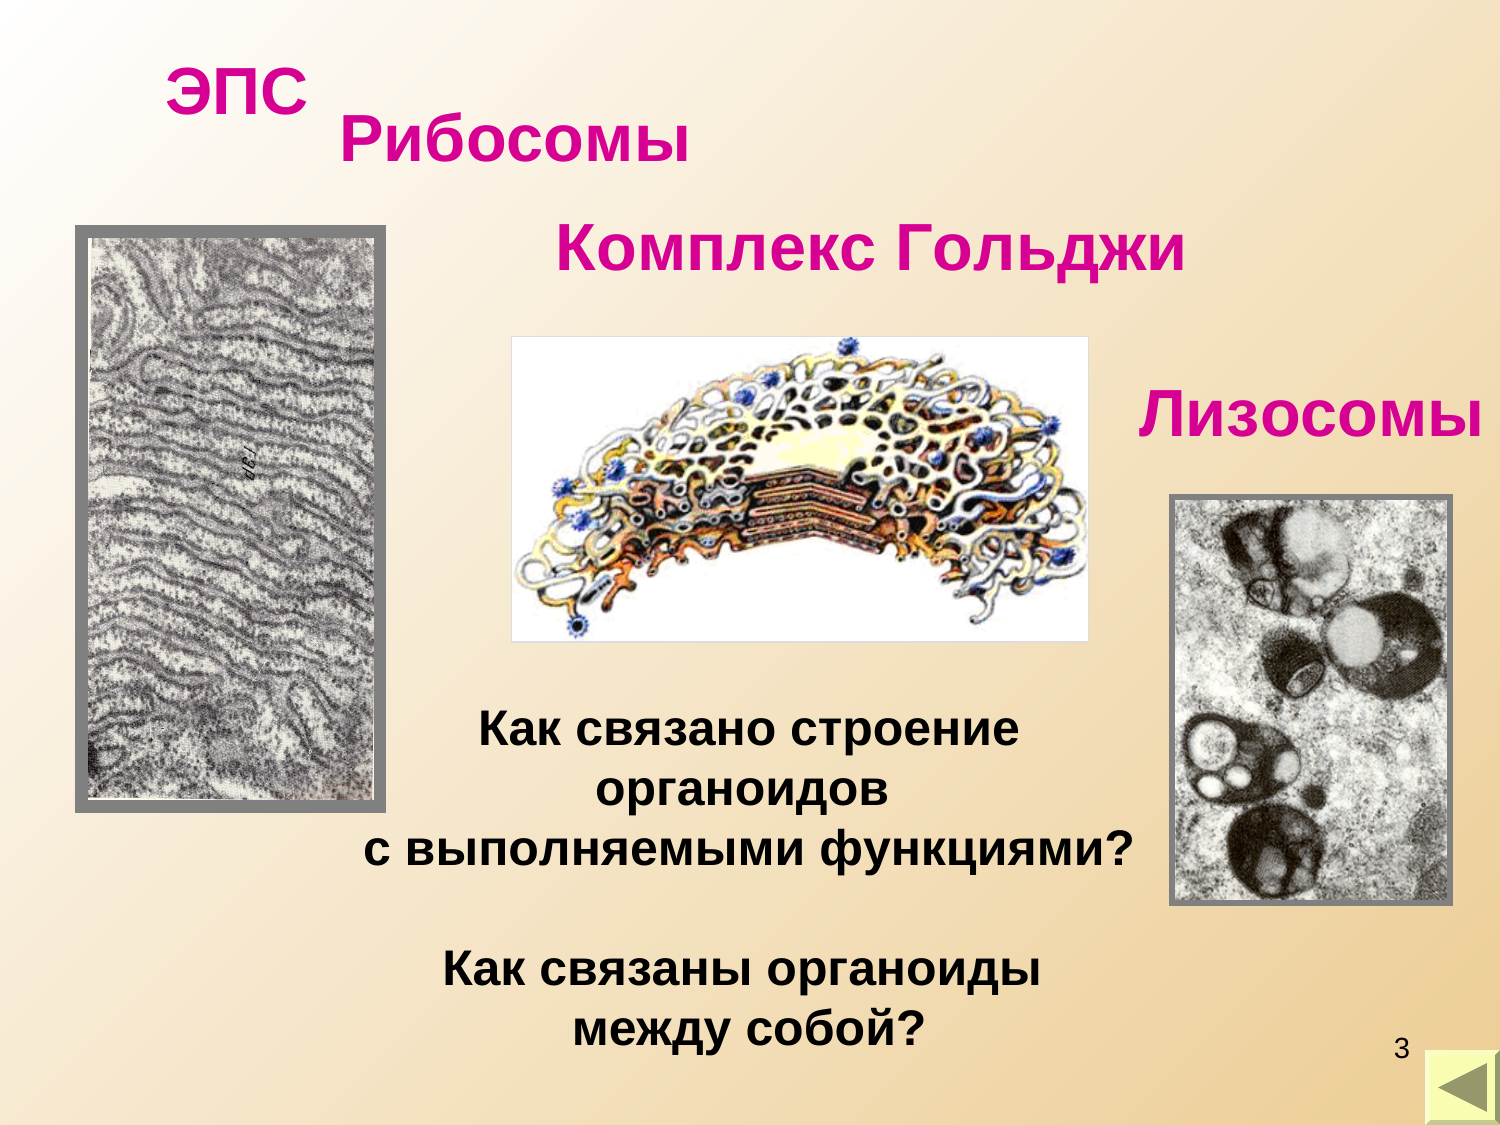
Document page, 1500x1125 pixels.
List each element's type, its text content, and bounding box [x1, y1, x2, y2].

picture [1175, 500, 1447, 901]
picture [87, 237, 374, 801]
picture [512, 337, 1088, 642]
text_box Лизосомы [1124, 362, 1500, 458]
text_box Как связано строение органоидов с выполняемыми функциями? Как связаны органоиды между собой? [312, 687, 1186, 1063]
text_box Комплекс Гольджи [499, 187, 1263, 300]
text_box [1427, 1050, 1500, 1125]
text_box ЭПС [74, 50, 400, 126]
text_box Рибосомы [324, 87, 707, 183]
